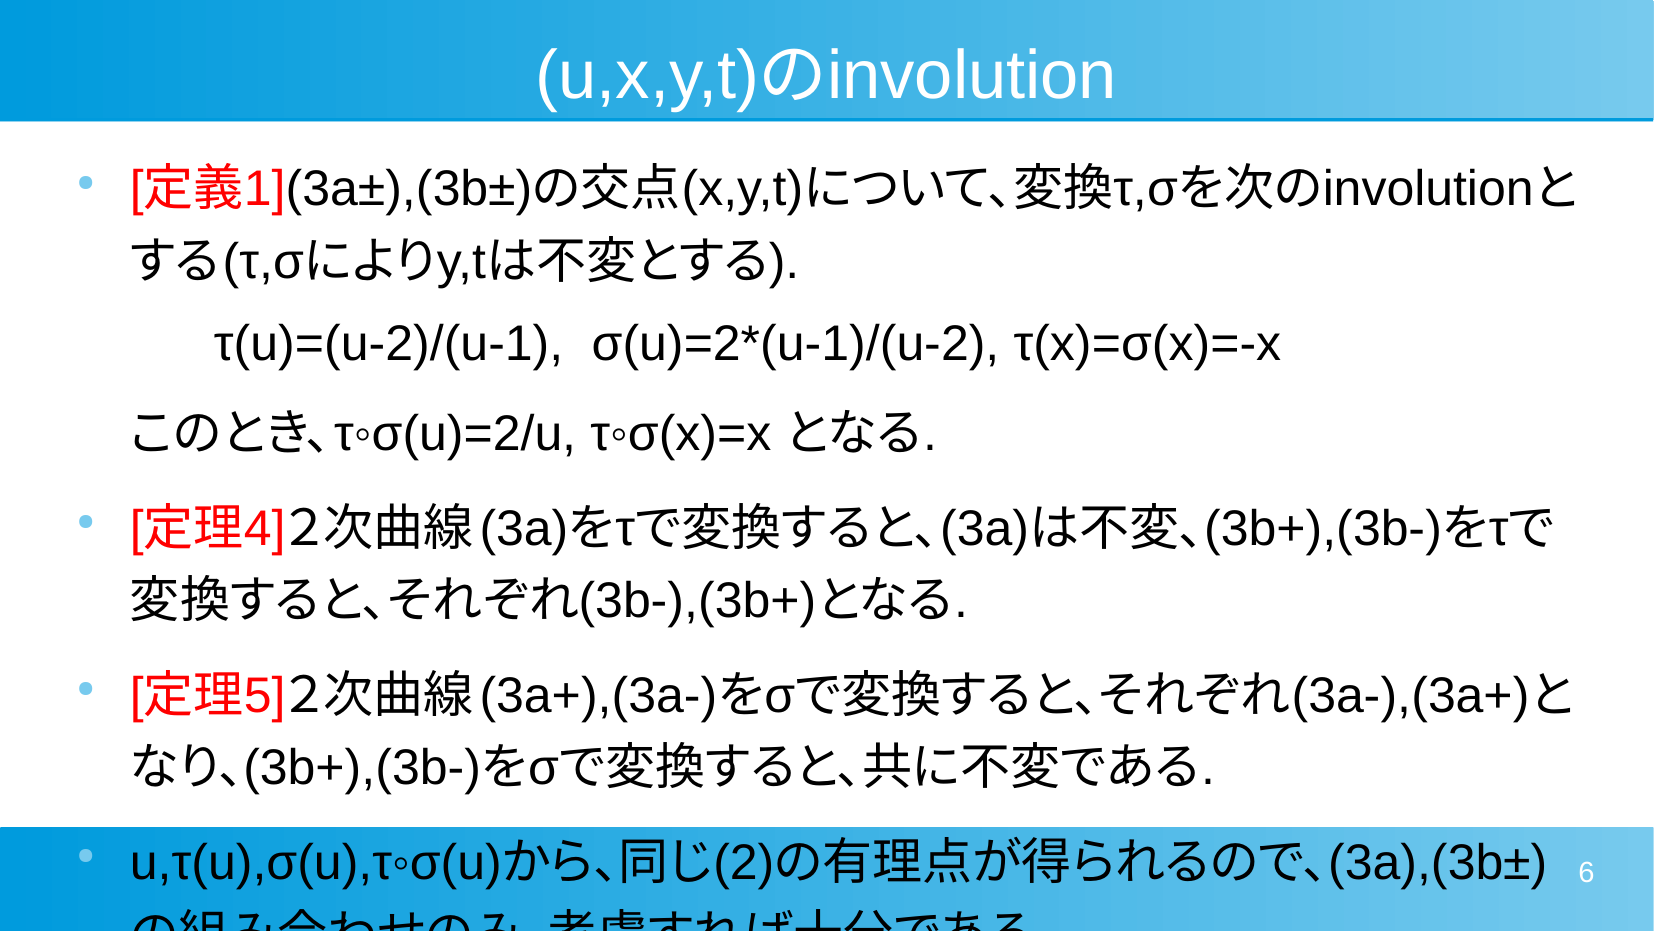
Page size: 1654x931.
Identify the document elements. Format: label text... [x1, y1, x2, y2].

title (u,x,y,t)のinvolution [59, 29, 1595, 108]
list [定義1](3a±),(3b±)の交点(x,y,t)について、変換τ,σを次のinvolutionとする(τ,σによりy,tは不変とする). τ(u)=(u-2)/(u-1), σ(u)=2*(u-1)/(u-2), τ(x)=σ(x)=-x このとき、τ◦σ(u)=2/u, τ◦σ(x)=x となる. [定理4]２次曲線(3a)をτで変換すると、(3a)は不変、(3b+),(3b-)をτで変換すると、それぞれ(3b-),(3b+)となる. [定理5]２次曲線(3a+),(3a-)をσで変換すると、それぞれ(3a-),(3a+)となり、(3b+),(3b-)をσで変換すると、共に不変である. u,τ(u),σ(u),τ◦σ(u)から、同じ(2)の有理点が得られるので、(3a),(3b±)の組み合わせのみ、考慮すれば十分である. [59, 147, 1595, 827]
